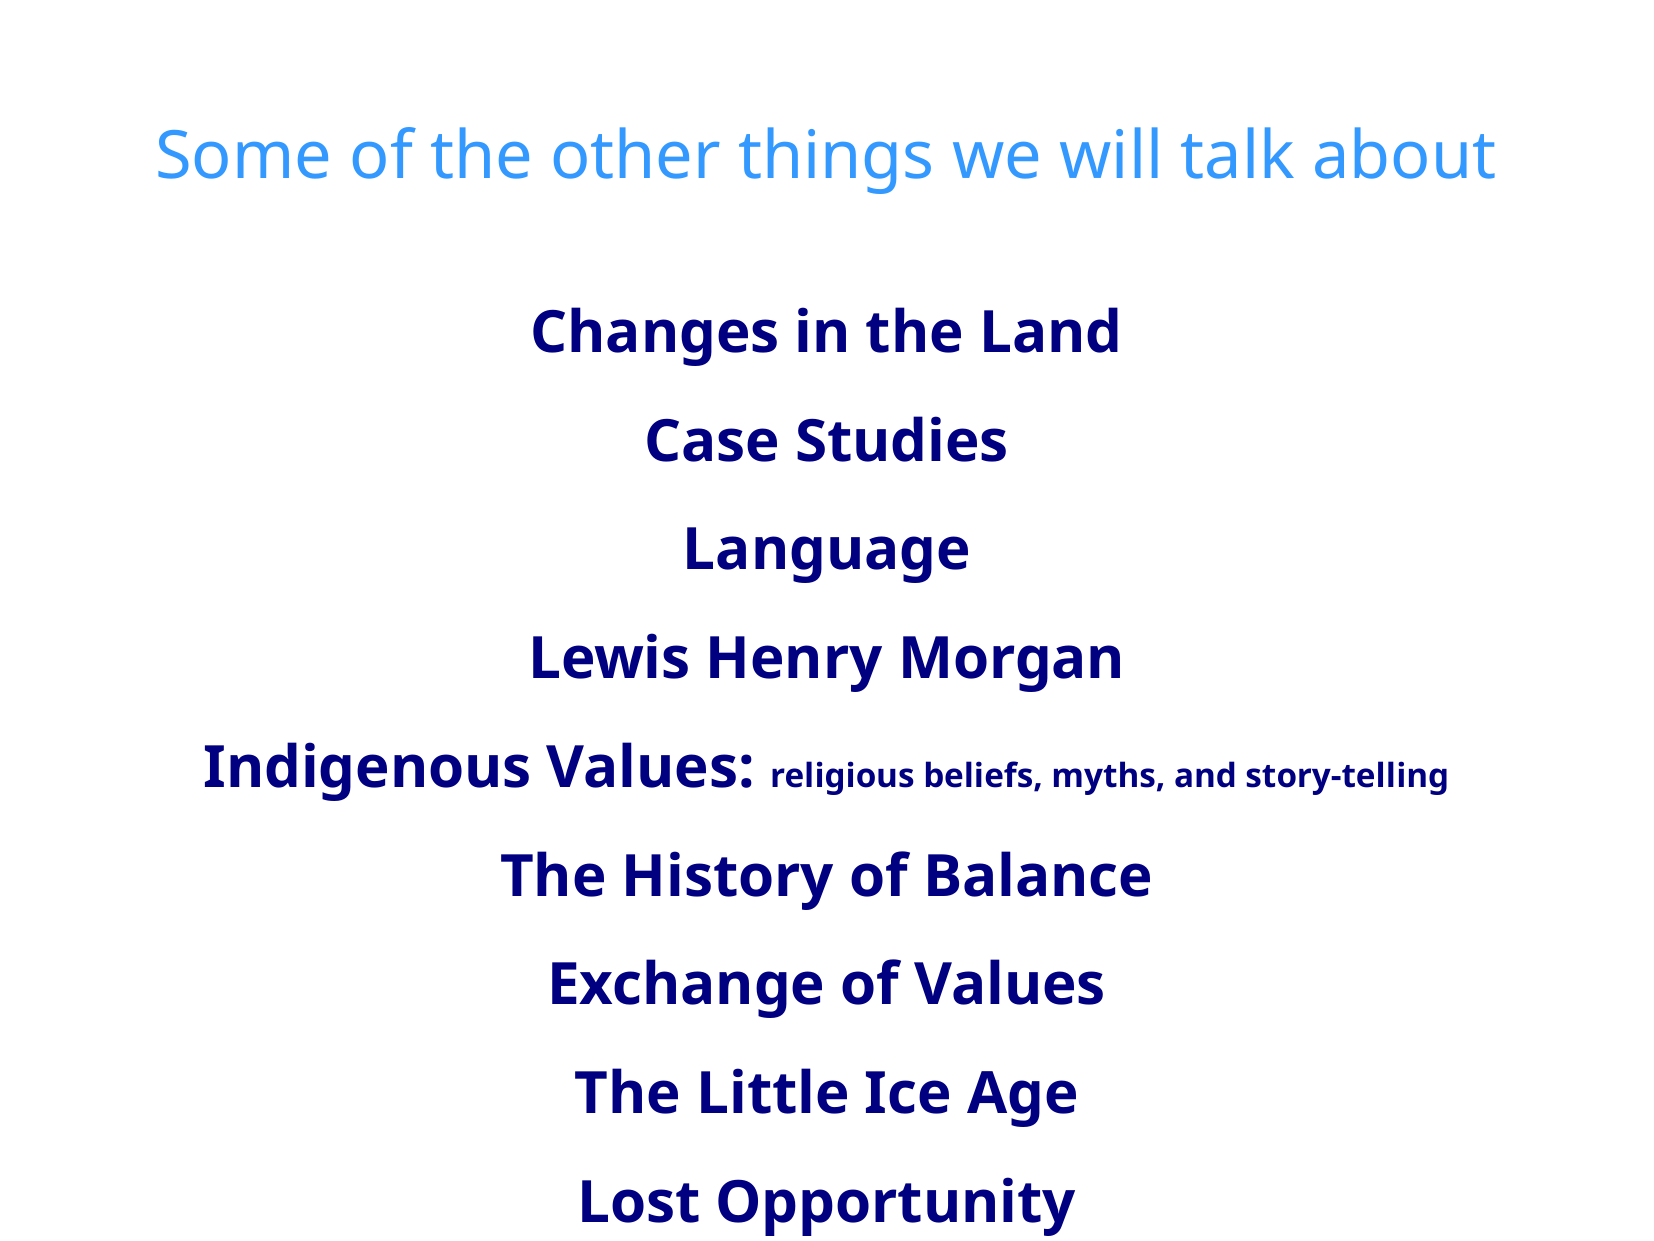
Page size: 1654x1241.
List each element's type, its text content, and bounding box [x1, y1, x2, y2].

title Some of the other things we will talk about [82, 49, 1571, 257]
list Changes in the Land Case Studies Language Lewis Henry Morgan Indigenous Values: religious beliefs, myths, and story-telling The History of Balance Exchange of Values The Little Ice Age Lost Opportunity [82, 290, 1571, 1241]
